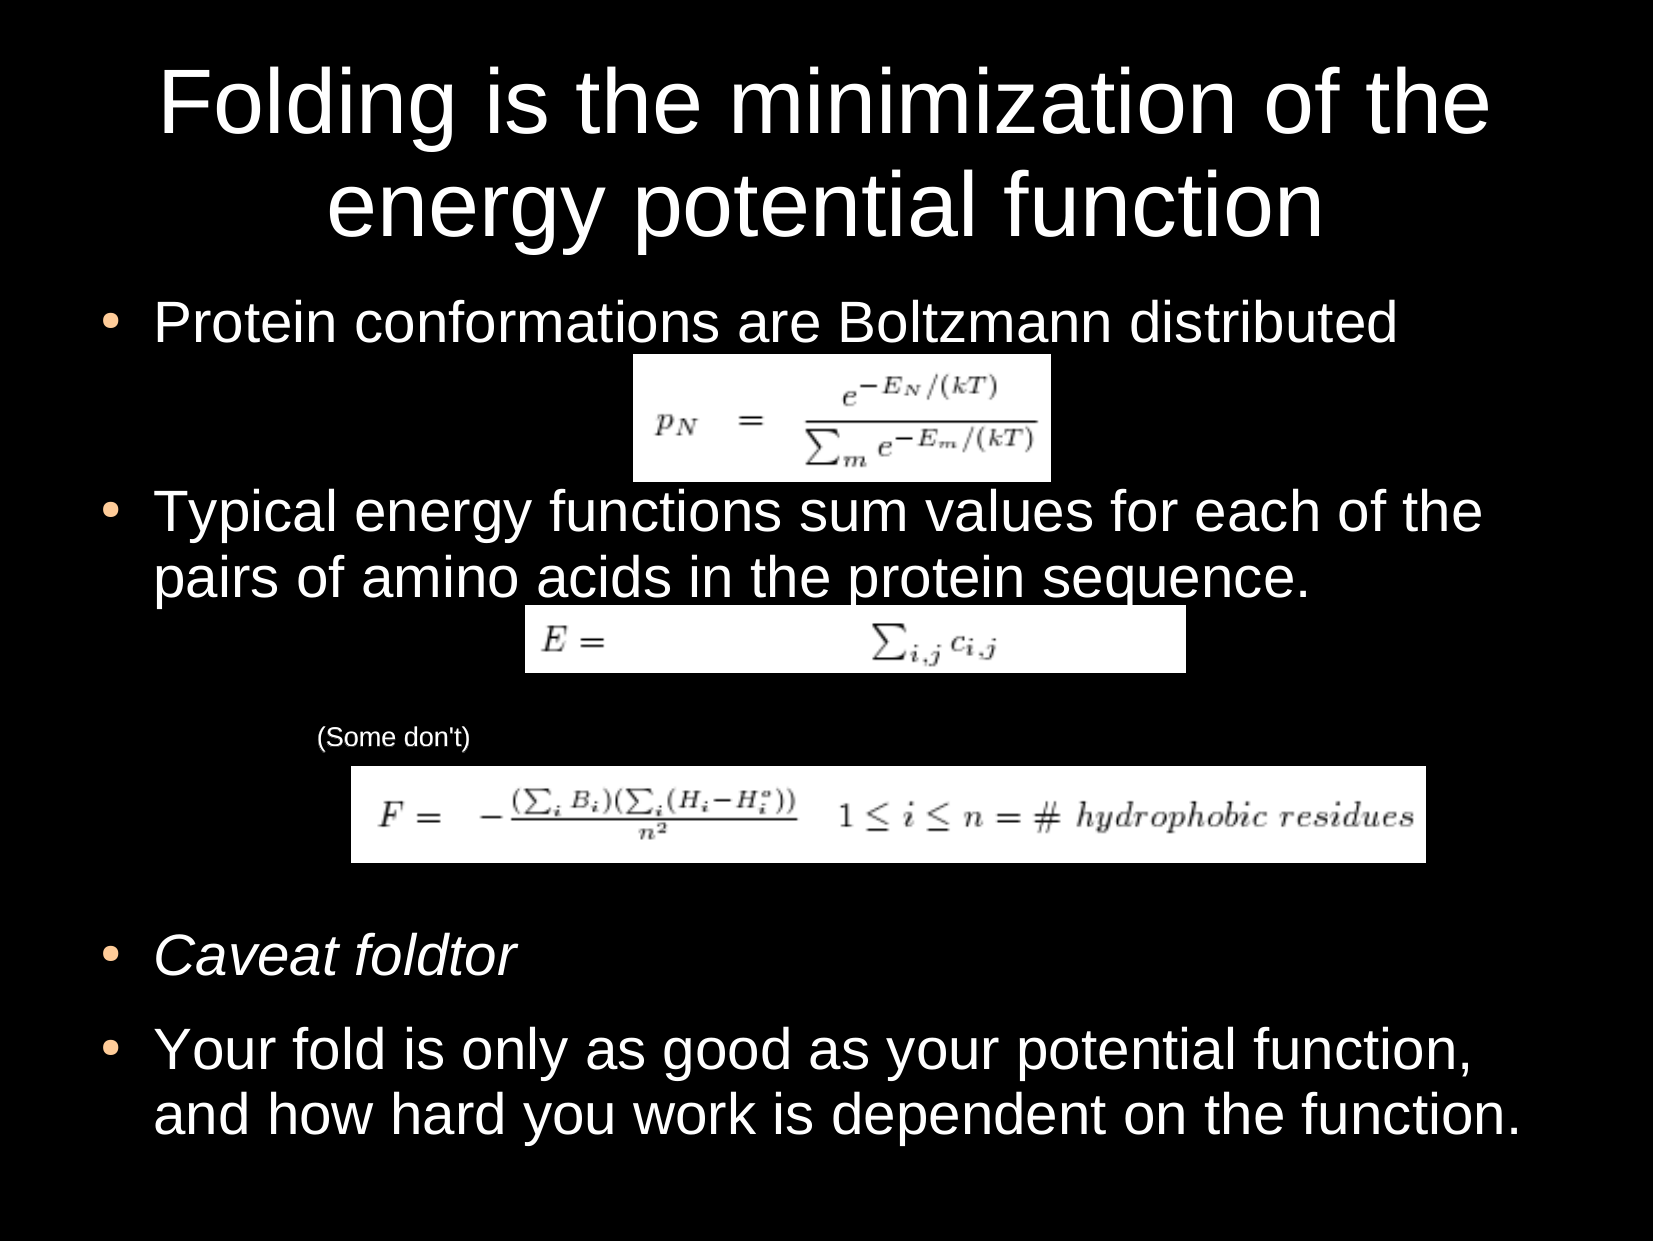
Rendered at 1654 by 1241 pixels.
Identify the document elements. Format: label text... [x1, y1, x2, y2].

picture [525, 605, 1186, 673]
list Protein conformations are Boltzmann distributed Typical energy functions sum values for each of the pairs of amino acids in the protein sequence. Caveat foldtor Your fold is only as good as your potential function, and how hard you work is dependent on the function. [82, 290, 1571, 1147]
title Folding is the minimization of the energy potential function [82, 50, 1571, 256]
picture [633, 354, 1051, 482]
picture [351, 766, 1426, 863]
text_box (Some don't) [245, 722, 601, 788]
